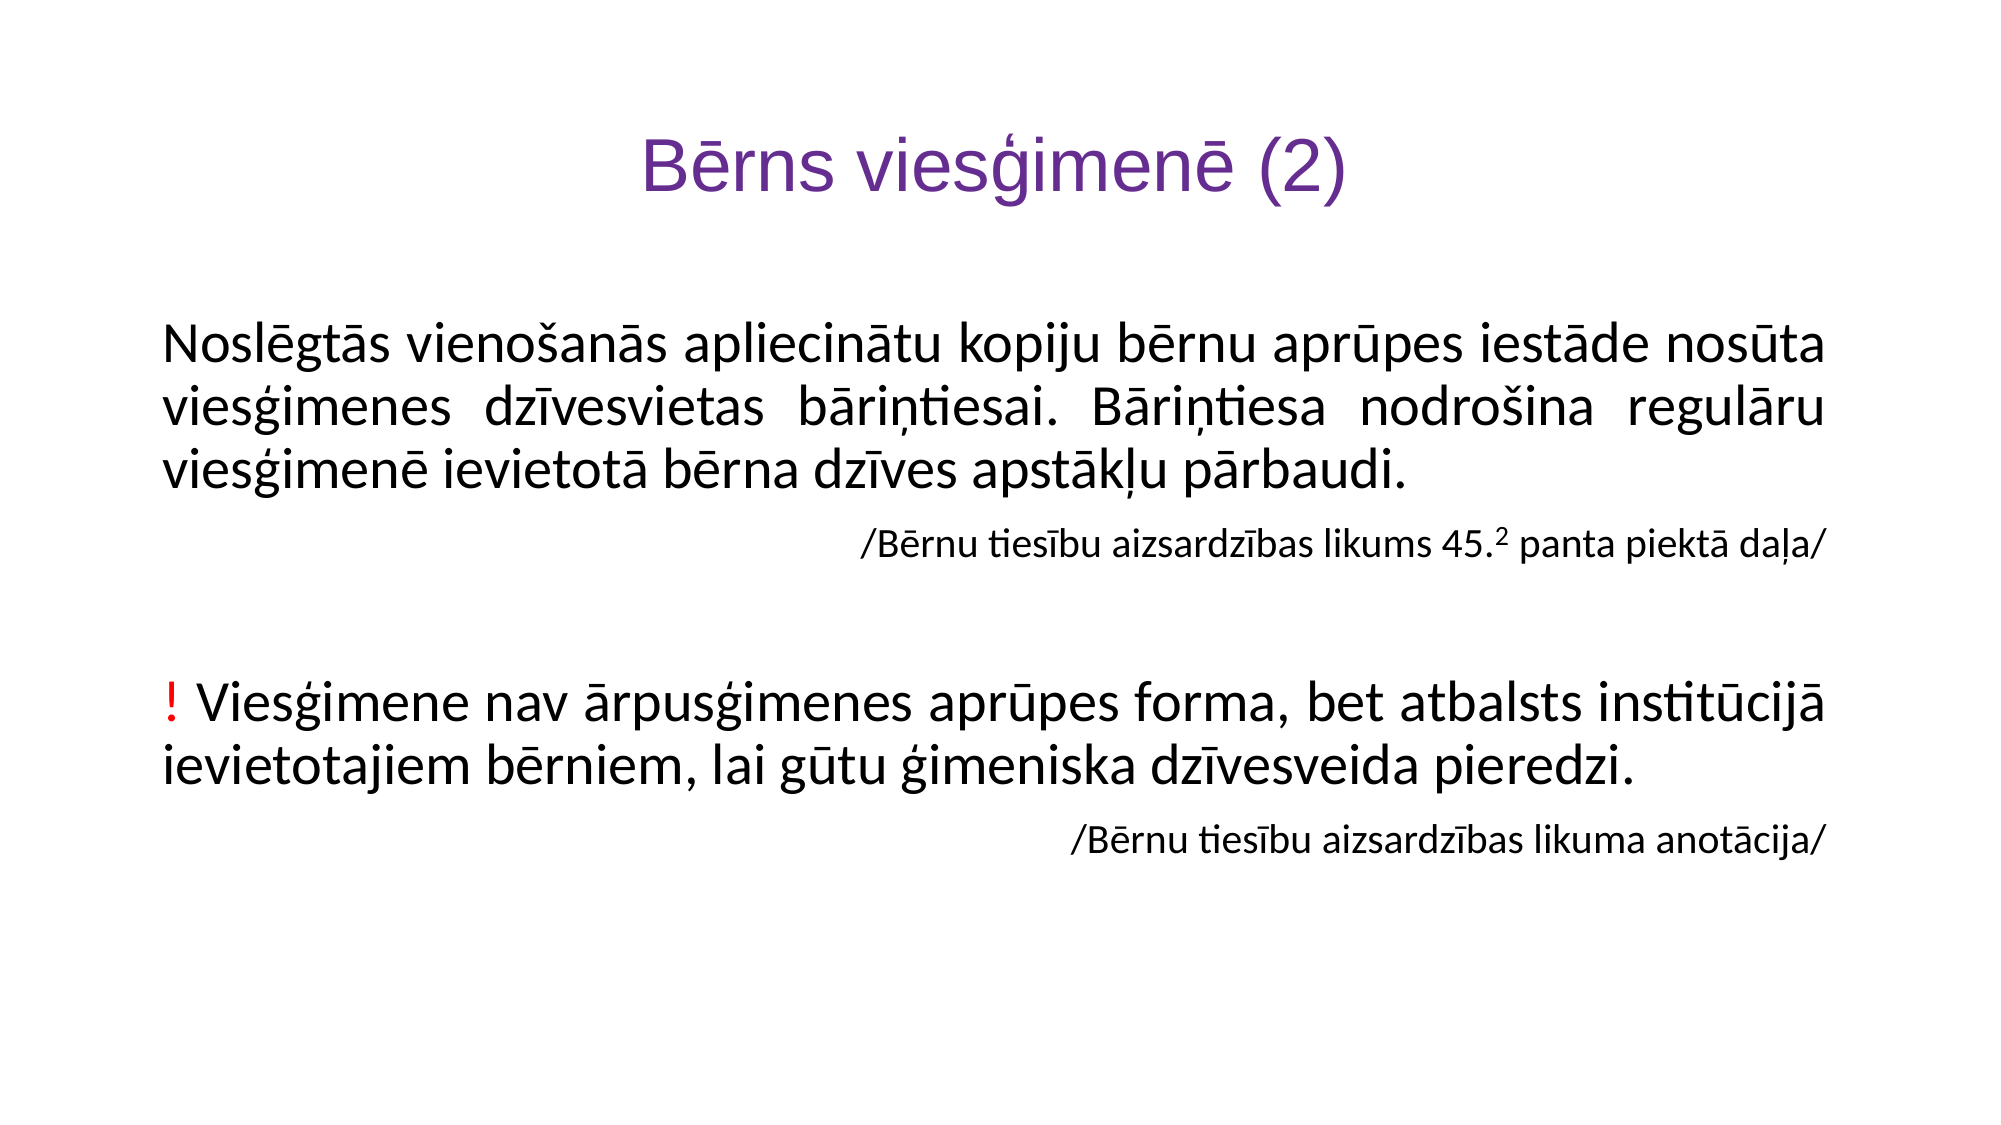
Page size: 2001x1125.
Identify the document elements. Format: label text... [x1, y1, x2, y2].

list Bērns viesģimenē (2) Noslēgtās vienošanās apliecinātu kopiju bērnu aprūpes iestāde nosūta viesģimenes dzīvesvietas bāriņtiesai. Bāriņtiesa nodrošina regulāru viesģimenē ievietotā bērna dzīves apstākļu pārbaudi. /Bērnu tiesību aizsardzības likums 45.2 panta piektā daļa/ ! Viesģimene nav ārpusģimenes aprūpes forma, bet atbalsts institūcijā ievietotajiem bērniem, lai gūtu ģimeniska dzīvesveida pieredzi. /Bērnu tiesību aizsardzības likuma anotācija/ [147, 119, 1863, 1014]
